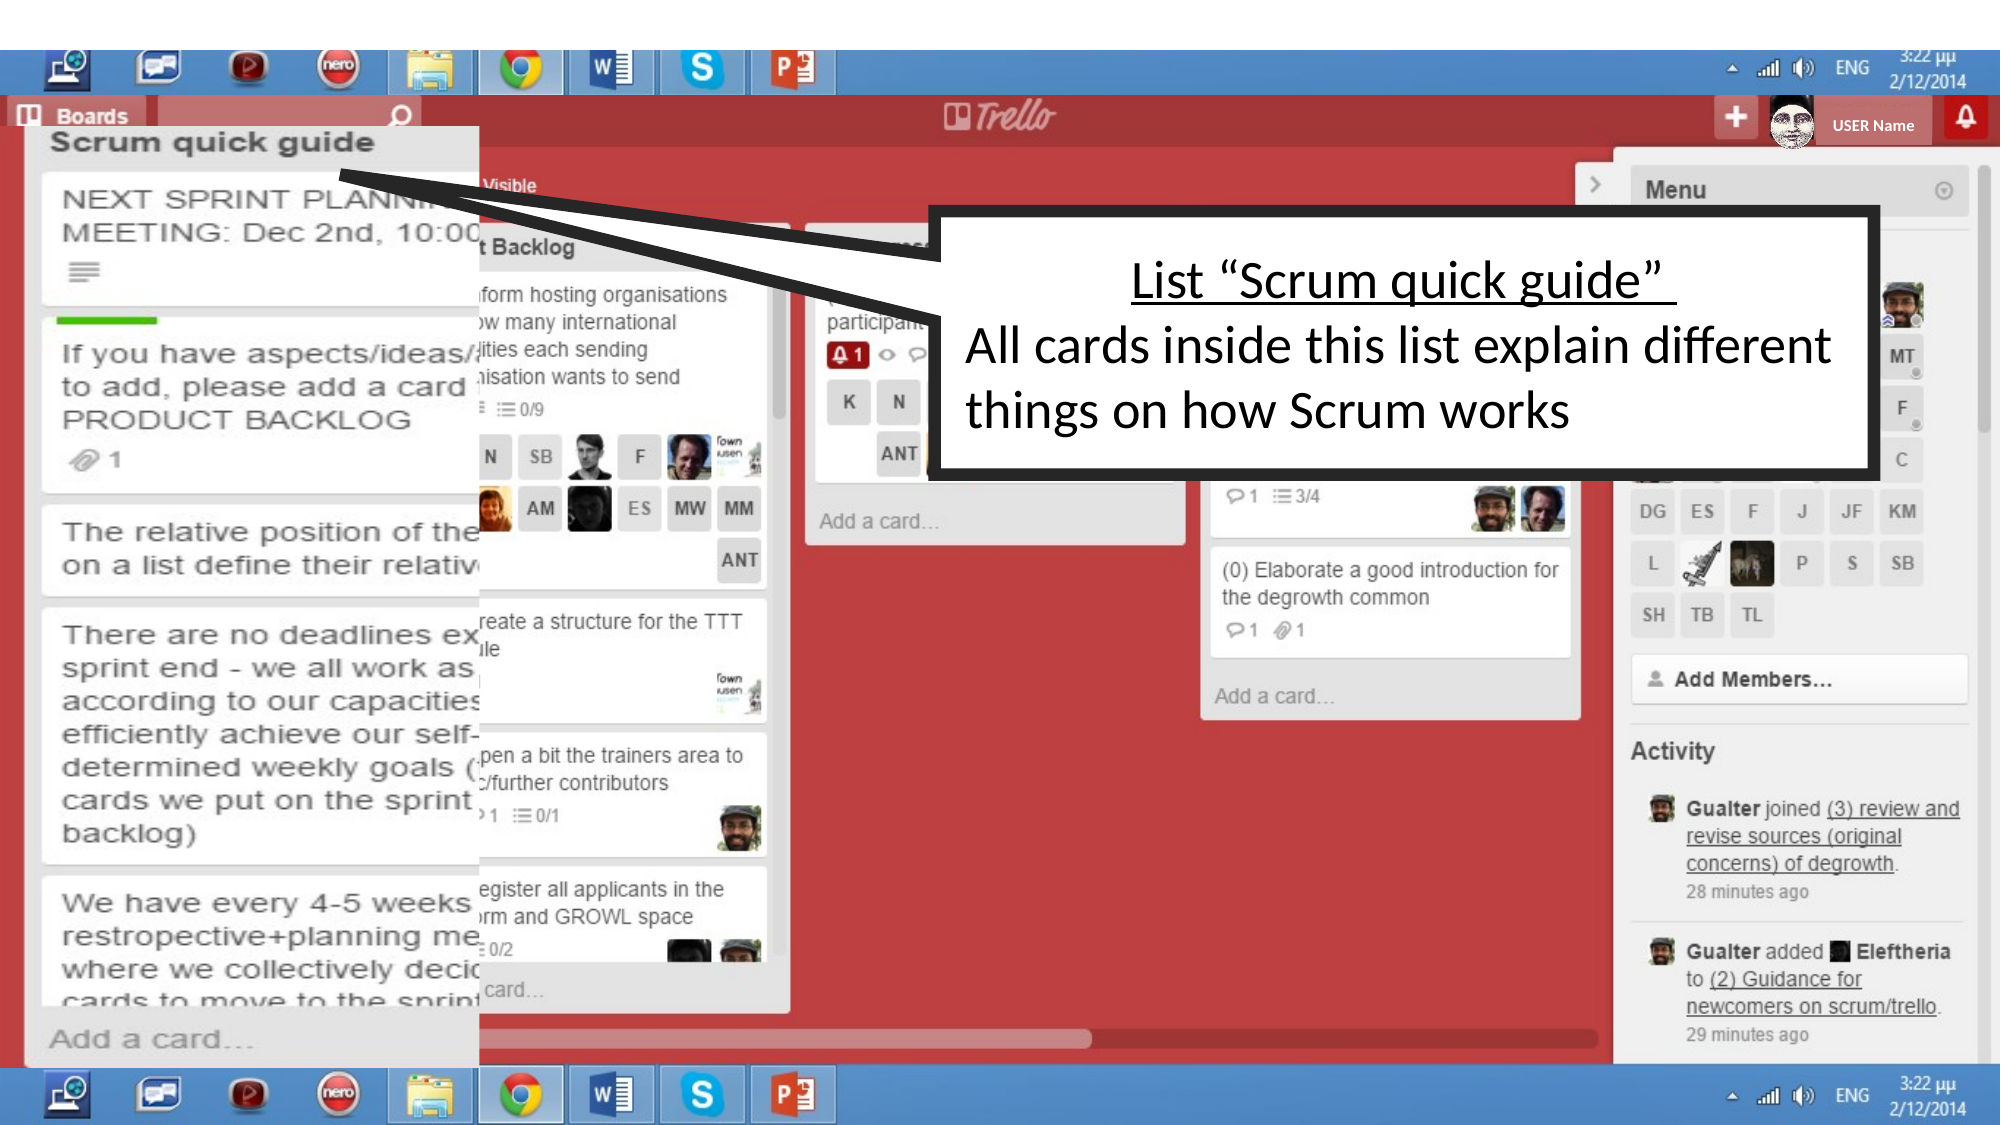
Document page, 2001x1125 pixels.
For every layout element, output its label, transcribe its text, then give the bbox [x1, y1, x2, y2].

picture [692, 50, 714, 82]
picture [0, 50, 2000, 1125]
text_box List “Scrum quick guide” All cards inside this list explain different things on how Scrum works [951, 236, 1858, 447]
text_box USER Name [1816, 107, 1932, 145]
text_box [340, 174, 1874, 475]
